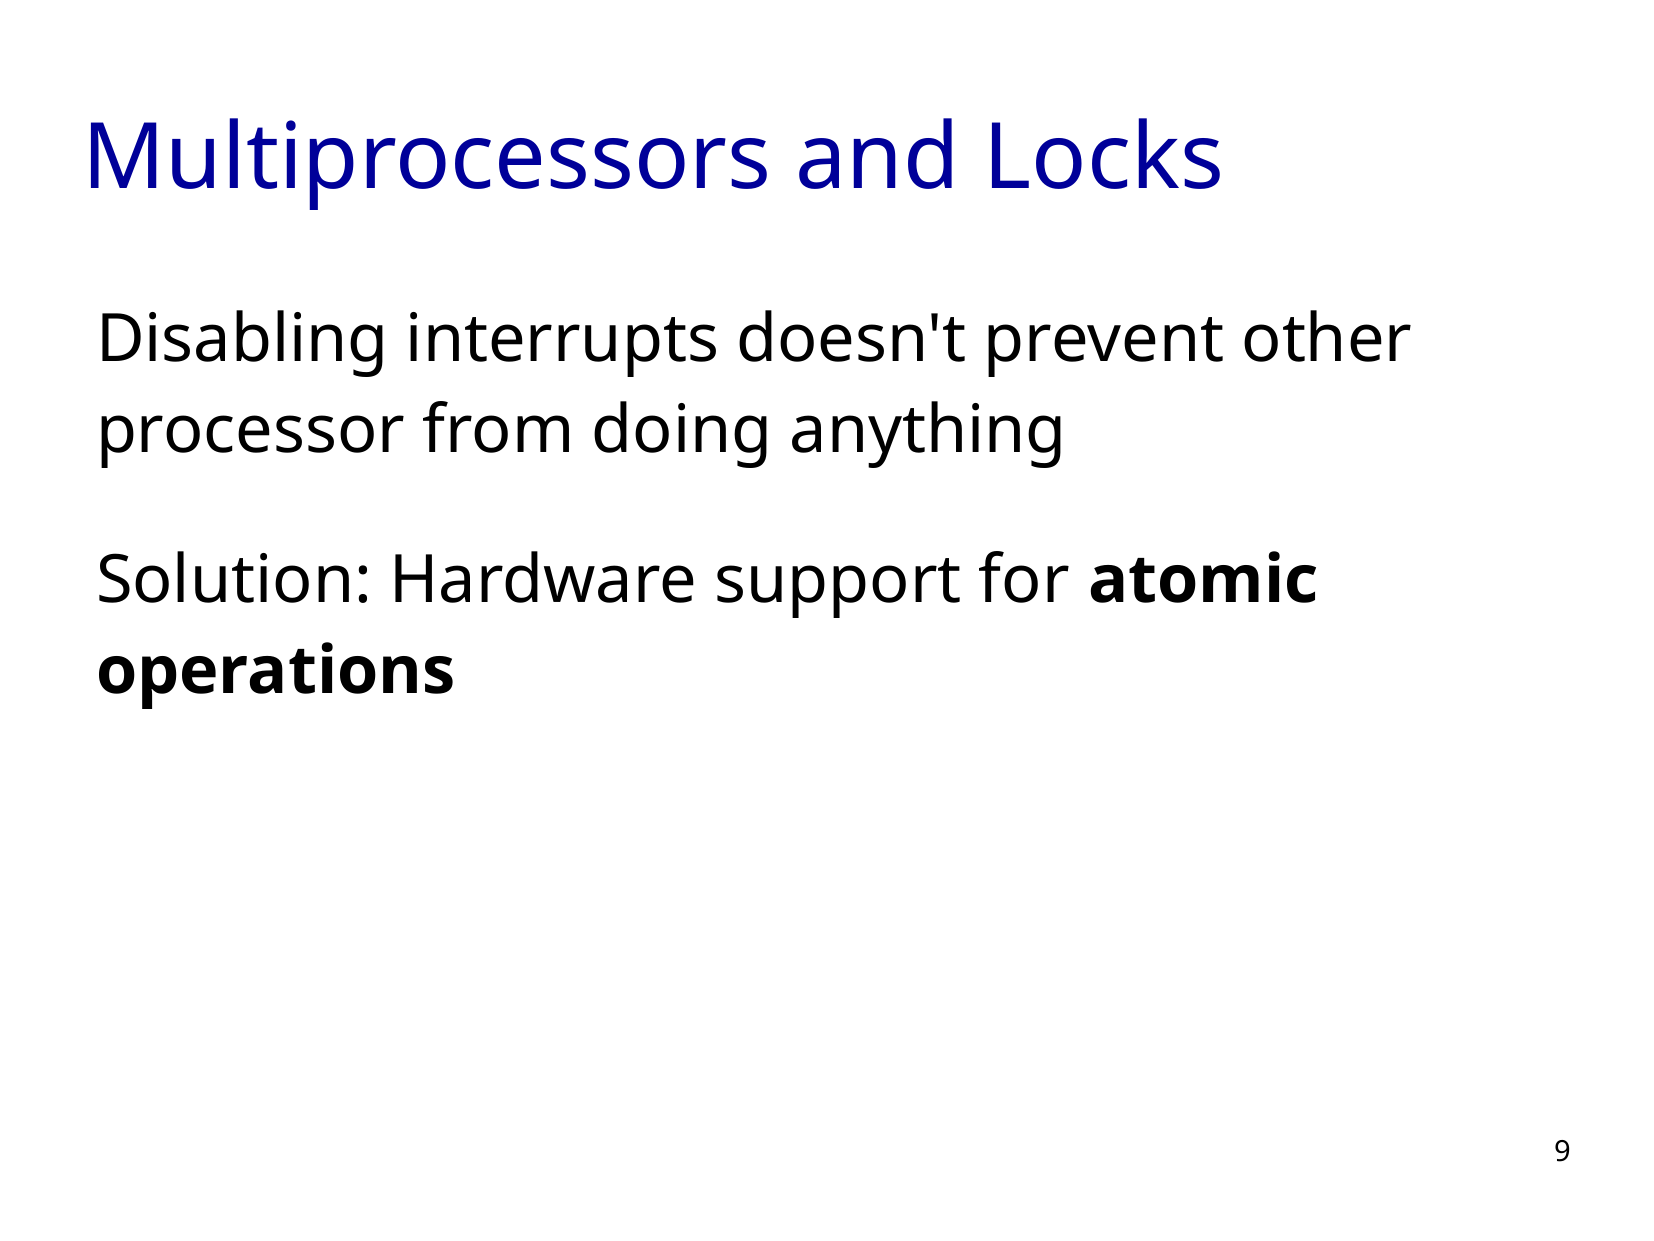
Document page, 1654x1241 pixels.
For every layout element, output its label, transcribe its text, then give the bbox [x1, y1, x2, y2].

title Multiprocessors and Locks [82, 49, 1571, 257]
list Disabling interrupts doesn't prevent other processor from doing anything Solution: Hardware support for atomic operations [60, 290, 1571, 1096]
